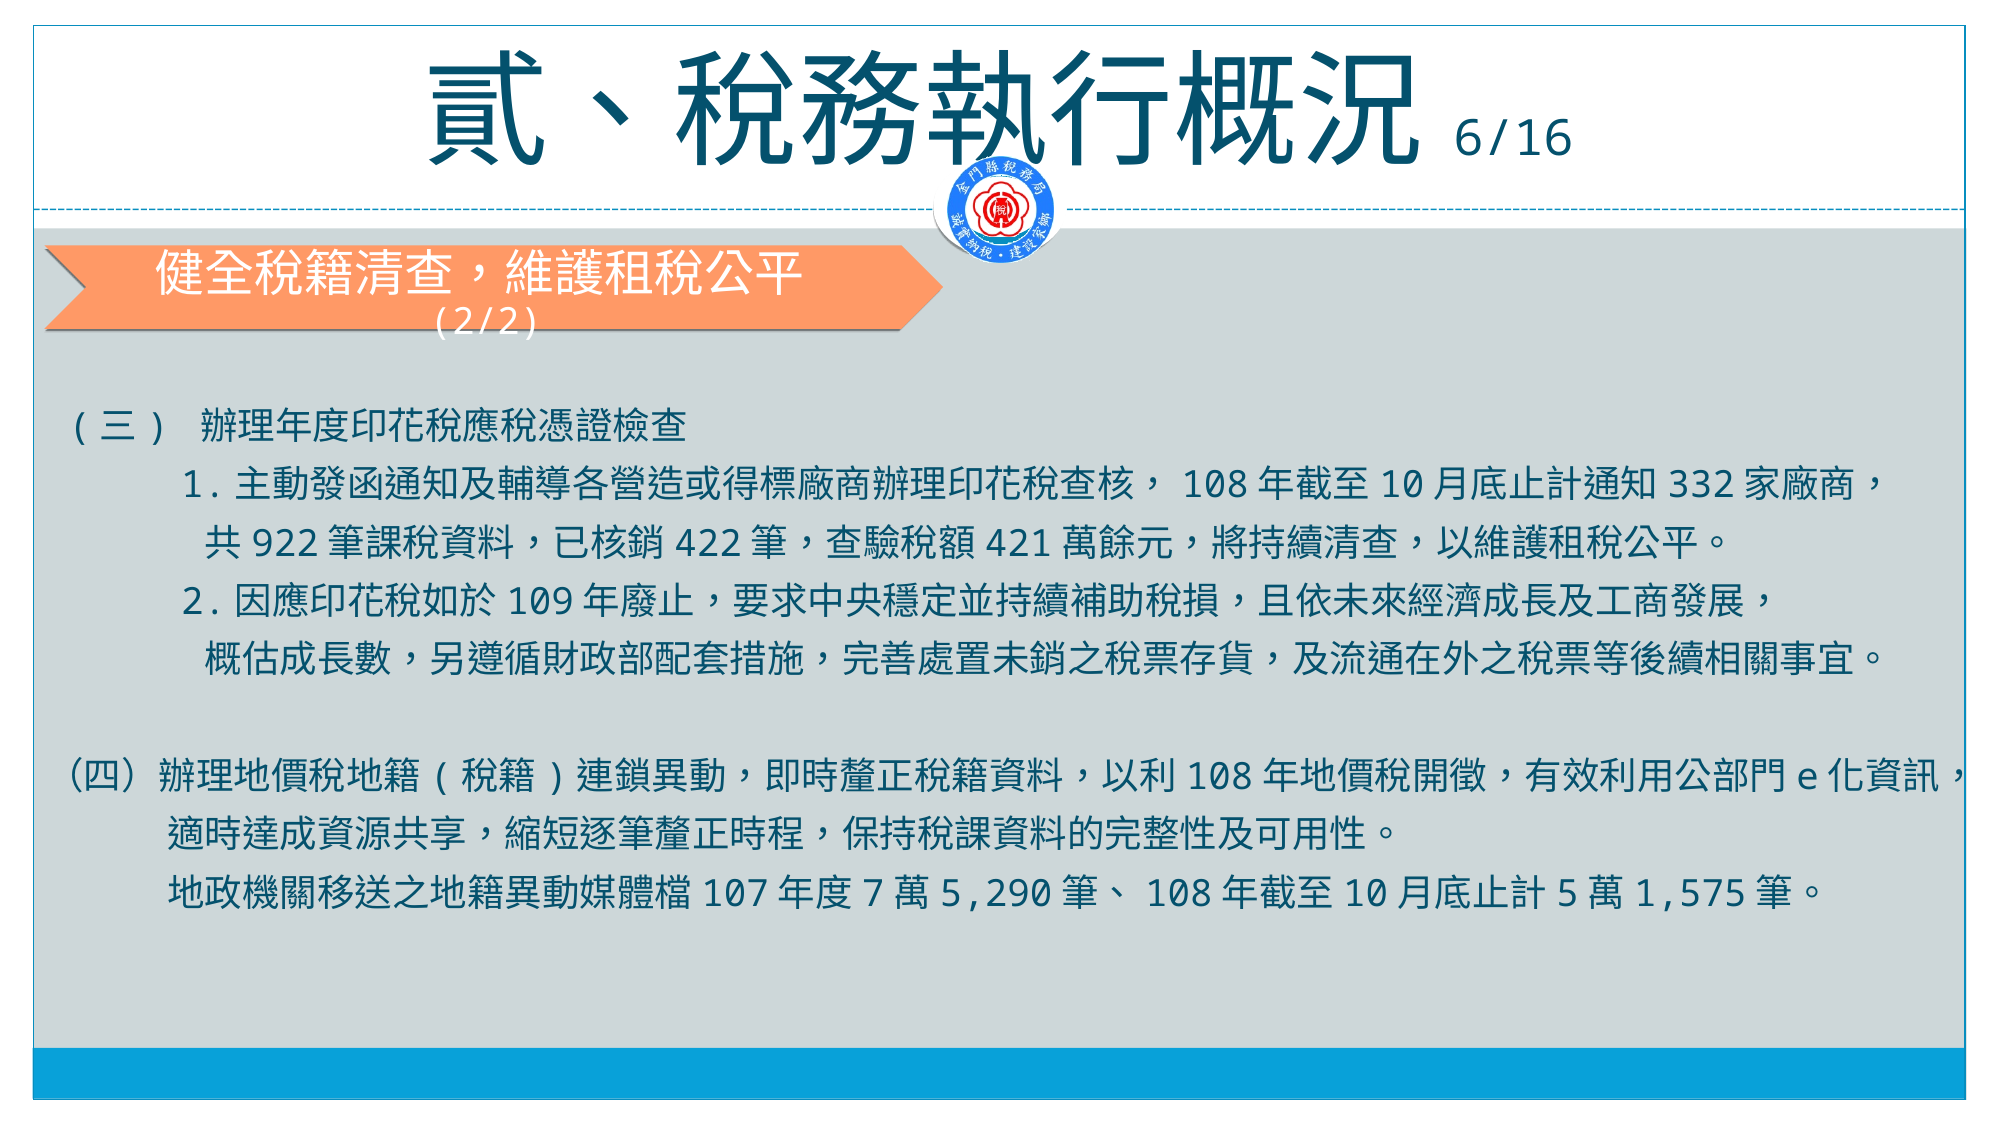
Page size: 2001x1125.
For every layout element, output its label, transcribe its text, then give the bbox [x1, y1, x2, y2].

text_box 貳、稅務執行概況6/16 [991, 83, 1026, 156]
picture [947, 156, 1054, 263]
text_box (三) 辦理年度印花稅應稅憑證檢查 1.主動發函通知及輔導各營造或得標廠商辦理印花稅查核，108年截至10月底止計通知332家廠商， 共922筆課稅資料，已核銷422筆，查驗稅額421萬餘元，將持續清查，以維護租稅公平。 2.因應印花稅如於109年廢止，要求中央穩定並持續補助稅損，且依未來經濟成長及工商發展， 概估成長數，另遵循財政部配套措施，完善處置未銷之稅票存貨，及流通在外之稅票等後續相關事宜。 （四）辦理地價稅地籍(稅籍)連鎖異動，即時釐正稅籍資料，以利108年地價稅開徵，有效利用公部門e化資訊， 適時達成資源共享，縮短逐筆釐正時程，保持稅課資料的完整性及可用性。 地政機關移送之地籍異動媒體檔107年度7萬5,290筆、108年截至10月底止計5萬1,575筆。 [31, 381, 1993, 1056]
text_box [222, 254, 236, 262]
text_box [632, 255, 643, 262]
text_box 健全稅籍清查，維護租稅公平(2/2) [105, 262, 862, 329]
text_box 貳、稅務執行概況6/16 [0, 22, 2000, 188]
text_box [44, 245, 944, 329]
